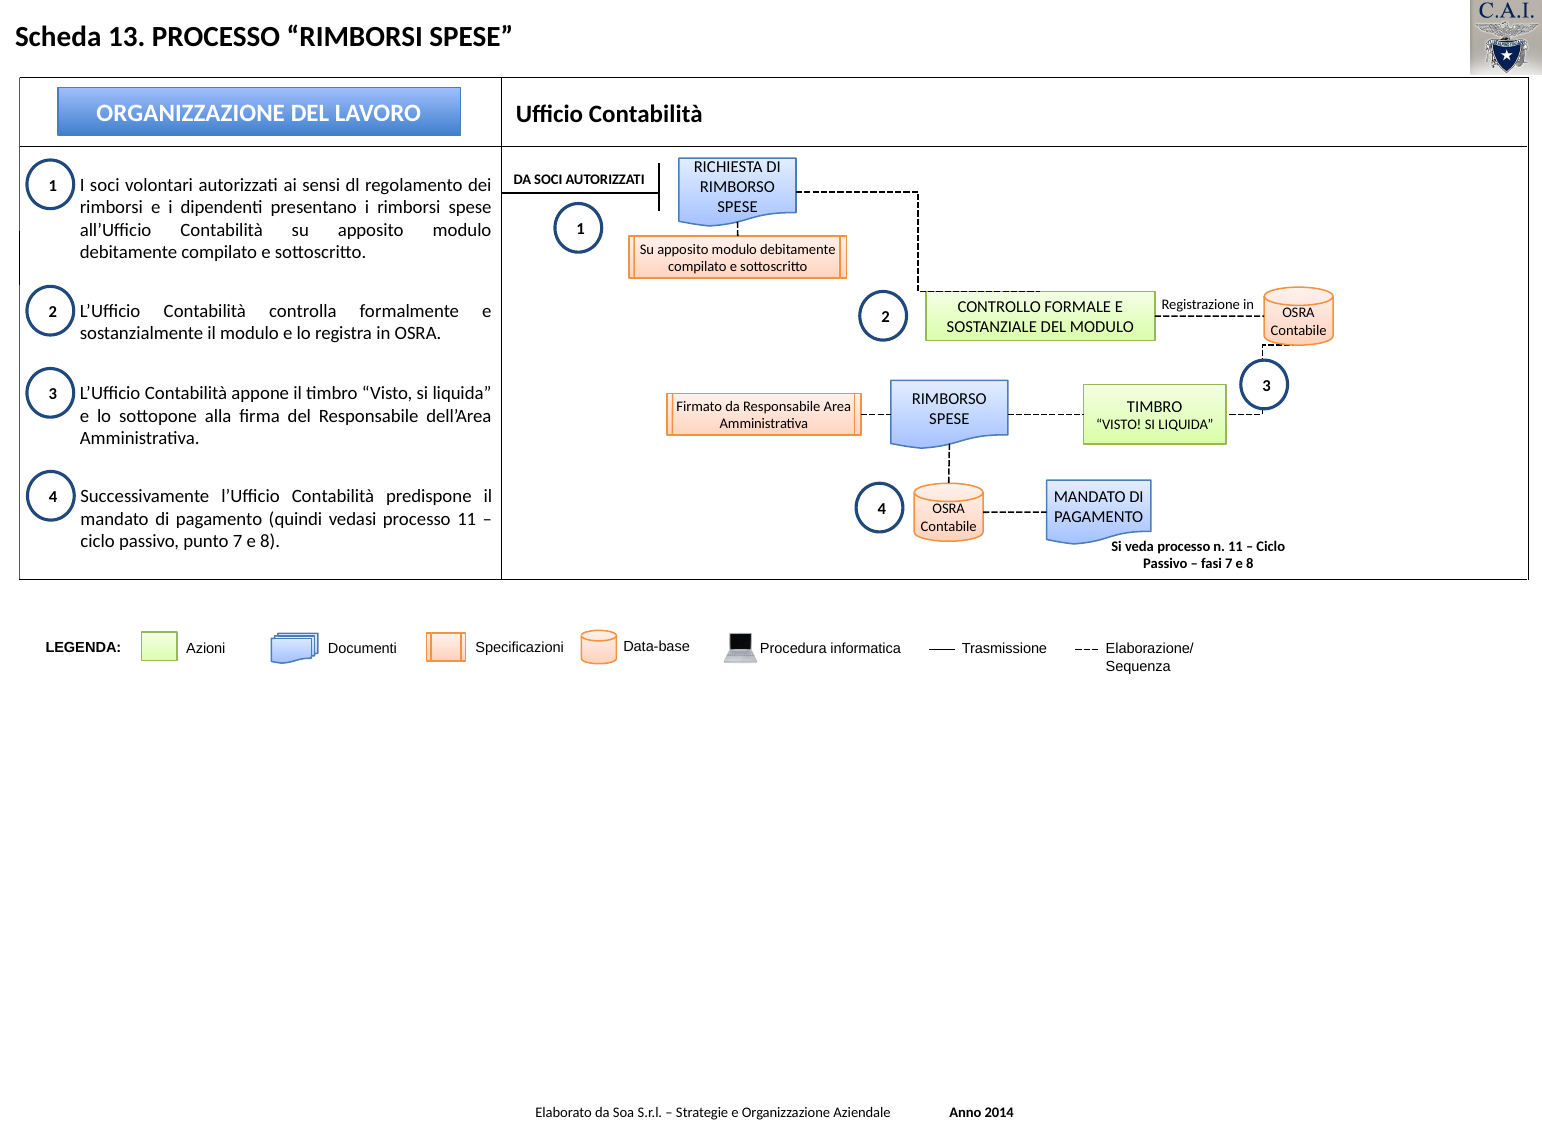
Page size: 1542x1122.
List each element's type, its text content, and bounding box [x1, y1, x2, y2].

text_box RIMBORSO SPESE [890, 380, 1008, 449]
text_box L’Ufficio Contabilità appone il timbro “Visto, si liquida” e lo sottopone alla firma del Responsabile dell’Area Amministrativa. [64, 373, 506, 456]
text_box 3 [26, 368, 64, 418]
picture [723, 632, 745, 664]
text_box CONTROLLO FORMALE E SOSTANZIALE DEL MODULO [926, 291, 1155, 341]
text_box OSRA Contabile [914, 483, 984, 542]
text_box Firmato da Responsabile Area Amministrativa [674, 393, 861, 436]
text_box 4 [27, 471, 65, 521]
text_box Elaborazione/Sequenza [1090, 631, 1265, 682]
text_box Elaborato da Soa S.r.l. – Strategie e Organizzazione Aziendale Anno 2014 [3, 1096, 1542, 1122]
text_box [141, 632, 171, 661]
text_box Si veda processo n. 11 – Ciclo Passivo – fasi 7 e 8 [1090, 529, 1307, 579]
text_box LEGENDA: [30, 630, 138, 663]
text_box 2 [26, 286, 65, 336]
text_box 4 [856, 483, 903, 532]
text_box Documenti [313, 631, 414, 664]
text_box Registrazione in [1146, 288, 1270, 321]
text_box Specificazioni [460, 630, 590, 664]
text_box 2 [859, 291, 907, 341]
text_box MANDATO DI PAGAMENTO [1046, 480, 1151, 544]
text_box L’Ufficio Contabilità controlla formalmente e sostanzialmente il modulo e lo registra in OSRA. [64, 291, 506, 352]
text_box I soci volontari autorizzati ai sensi dl regolamento dei rimborsi e i dipendenti presentano i rimborsi spese all’Ufficio Contabilità su apposito modulo debitamente compilato e sottoscritto. [64, 165, 501, 270]
text_box ORGANIZZAZIONE DEL LAVORO [57, 87, 461, 136]
text_box 1 [26, 159, 65, 209]
text_box Scheda 13. PROCESSO “RIMBORSI SPESE” [0, 0, 1470, 74]
text_box Procedura informatica [745, 631, 928, 664]
text_box TIMBRO “VISTO! SI LIQUIDA” [1083, 384, 1227, 445]
text_box Su apposito modulo debitamente compilato e sottoscritto [635, 236, 839, 278]
text_box [427, 632, 465, 662]
text_box Azioni [171, 631, 272, 665]
text_box [581, 630, 617, 664]
text_box OSRA Contabile [1264, 287, 1334, 346]
text_box Successivamente l’Ufficio Contabilità predispone il mandato di pagamento (quindi vedasi processo 11 – ciclo passivo, punto 7 e 8). [65, 476, 507, 559]
text_box 1 [554, 203, 602, 253]
text_box DA SOCI AUTORIZZATI [498, 162, 667, 195]
text_box 3 [1240, 360, 1288, 409]
text_box Trasmissione [947, 631, 1077, 664]
text_box [271, 633, 318, 664]
text_box Data-base [608, 629, 739, 663]
text_box Ufficio Contabilità [500, 77, 1527, 147]
text_box RICHIESTA DI RIMBORSO SPESE [678, 158, 797, 226]
picture [1470, 0, 1542, 75]
